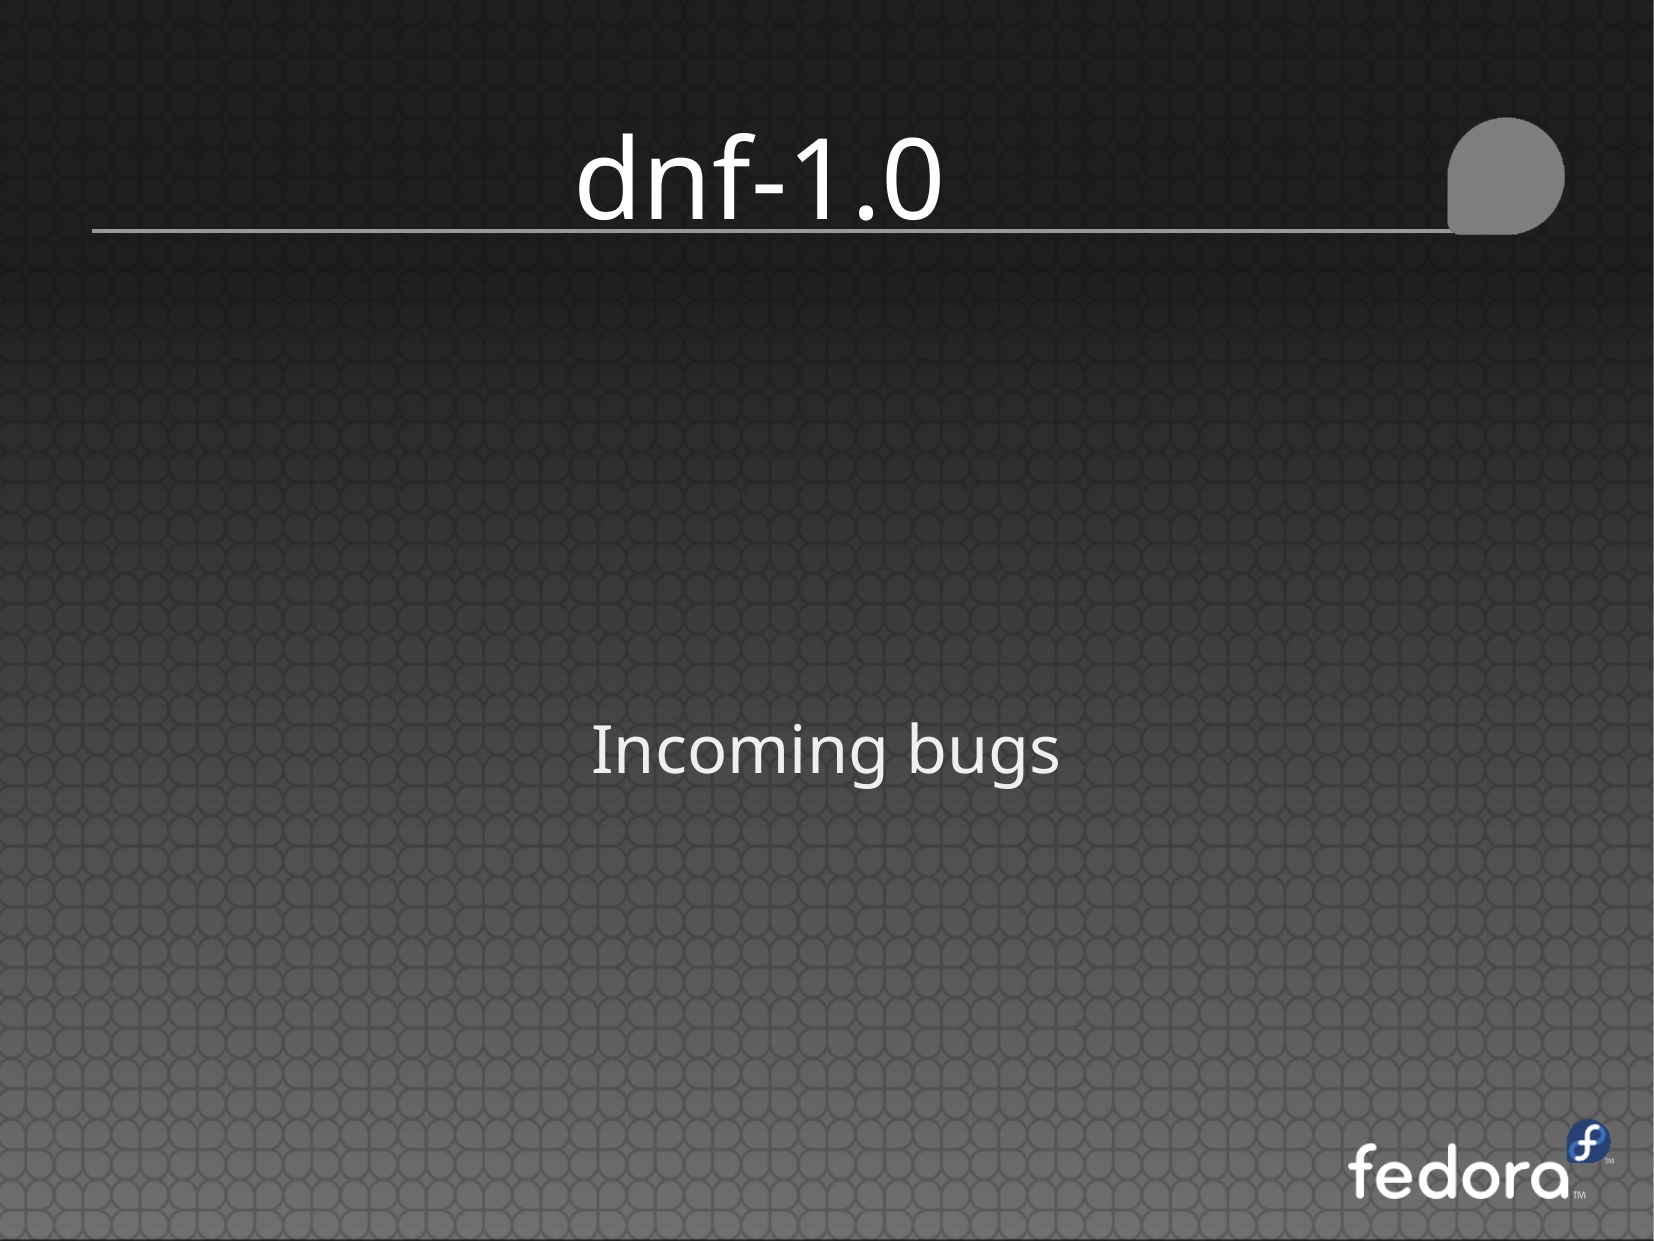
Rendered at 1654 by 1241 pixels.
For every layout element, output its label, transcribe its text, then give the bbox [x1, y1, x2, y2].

picture [0, 0, 1654, 1241]
title dnf-1.0 [94, 100, 1426, 251]
list Incoming bugs [82, 290, 1571, 1205]
